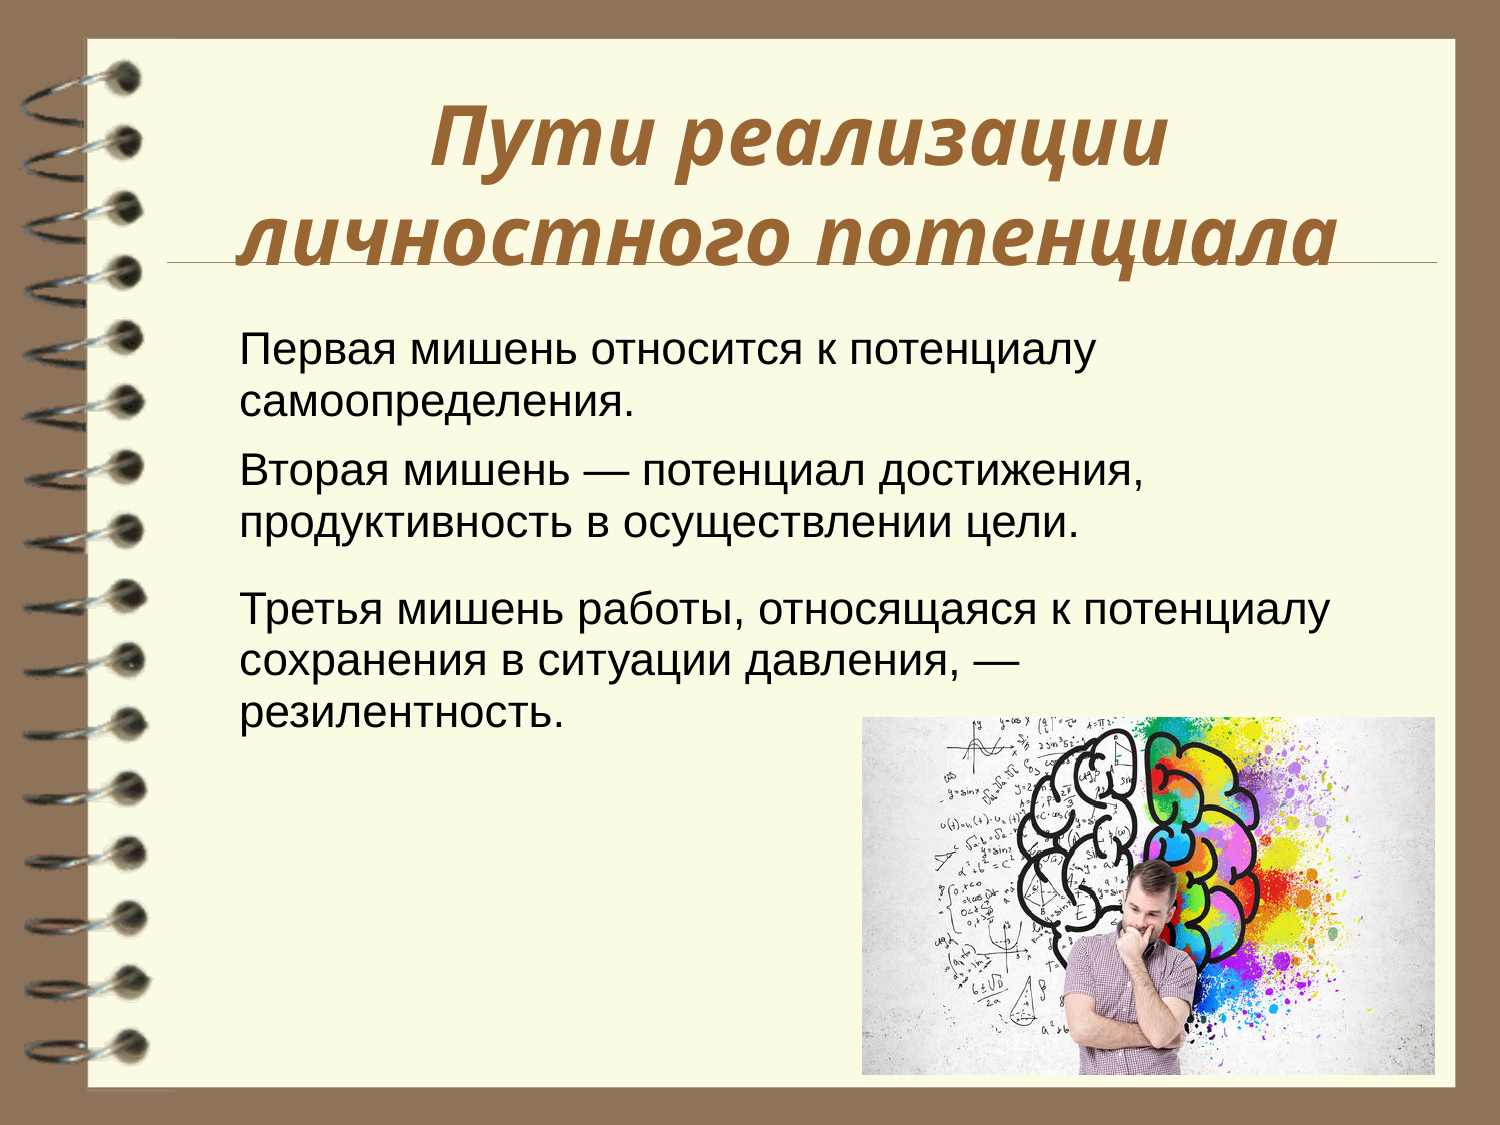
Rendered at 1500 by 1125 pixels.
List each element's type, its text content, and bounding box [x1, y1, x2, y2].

title Пути реализации личностного потенциала [162, 75, 1438, 263]
text_box Третья мишень работы, относящаяся к потенциалу сохранения в ситуации давления, — резилентность. [224, 575, 1366, 792]
text_box Первая мишень относится к потенциалу самоопределения. [224, 315, 1288, 437]
text_box Вторая мишень — потенциал достижения, продуктивность в осуществлении цели. [224, 437, 1362, 575]
picture [862, 717, 1435, 1075]
picture [0, 0, 175, 1125]
